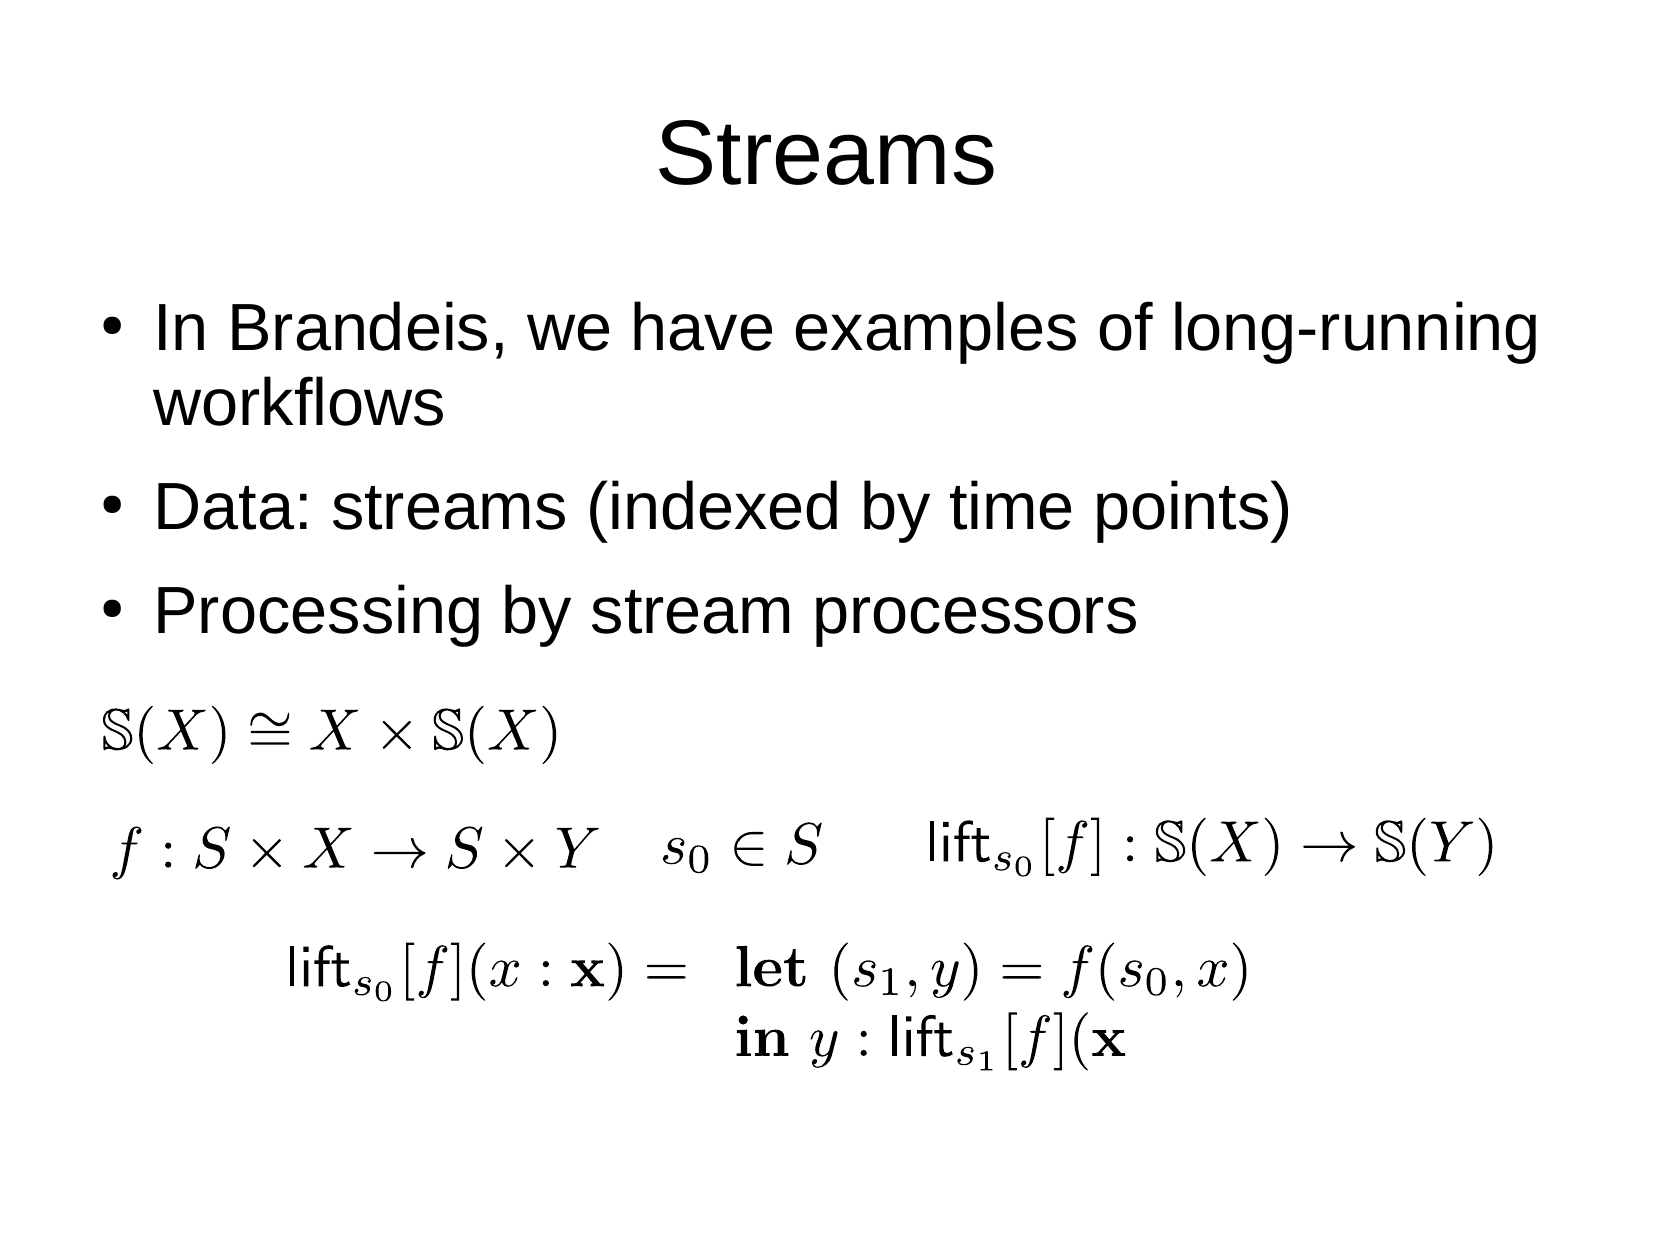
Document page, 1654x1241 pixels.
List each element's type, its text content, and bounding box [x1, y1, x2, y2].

text_box [925, 817, 1498, 877]
text_box [660, 822, 824, 874]
text_box [101, 705, 562, 764]
list In Brandeis, we have examples of long-running workflows Data: streams (indexed by time points) Processing by stream processors [82, 290, 1571, 661]
text_box [285, 942, 1253, 1071]
title Streams [82, 49, 1571, 257]
text_box [109, 826, 602, 880]
